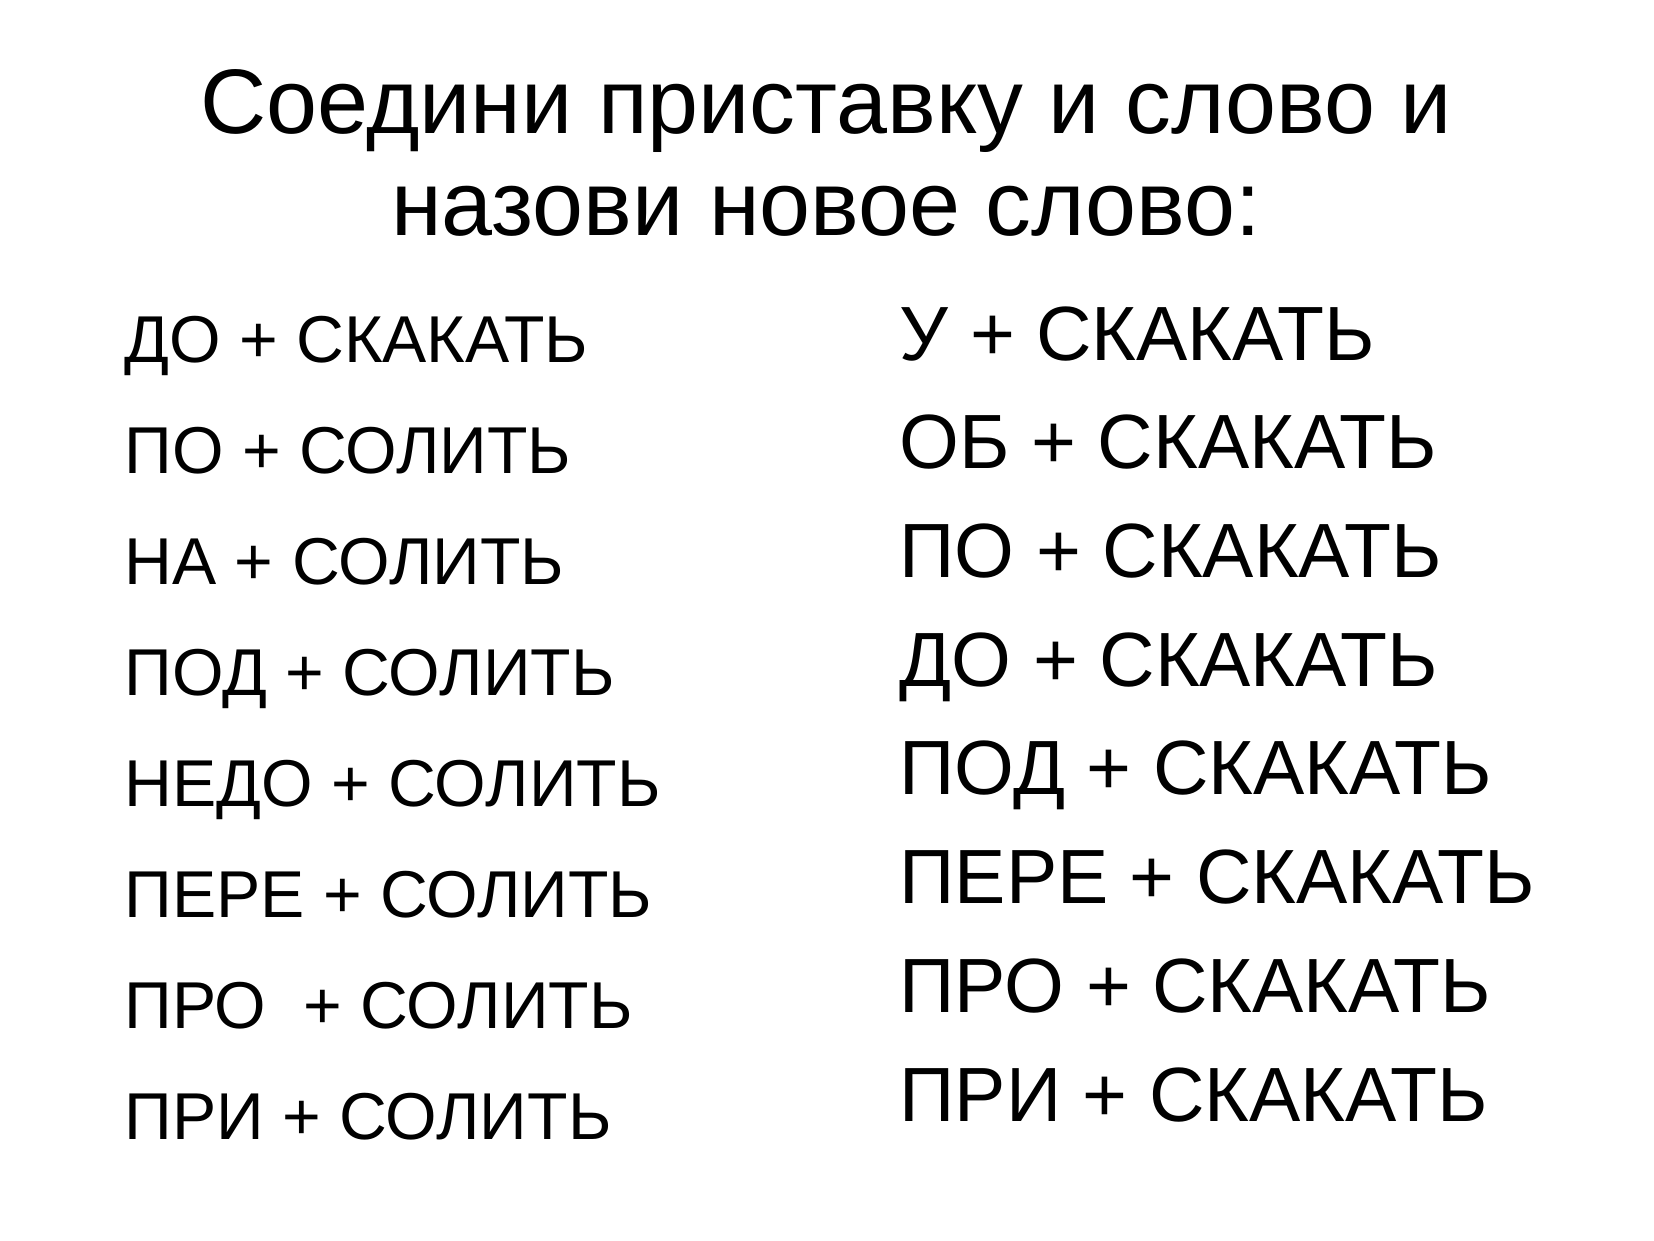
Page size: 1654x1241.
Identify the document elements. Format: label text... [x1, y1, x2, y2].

list ДО + СКАКАТЬ ПО + СОЛИТЬ НА + СОЛИТЬ ПОД + СОЛИТЬ НЕДО + СОЛИТЬ ПЕРЕ + СОЛИТЬ ПРО + СОЛИТЬ ПРИ + СОЛИТЬ [82, 265, 809, 1182]
title Соедини приставку и слово и назови новое слово: [82, 50, 1571, 256]
list У + СКАКАТЬ ОБ + СКАКАТЬ ПО + СКАКАТЬ ДО + СКАКАТЬ ПОД + СКАКАТЬ ПЕРЕ + СКАКАТЬ ПРО + СКАКАТЬ ПРИ + СКАКАТЬ [845, 290, 1572, 1152]
